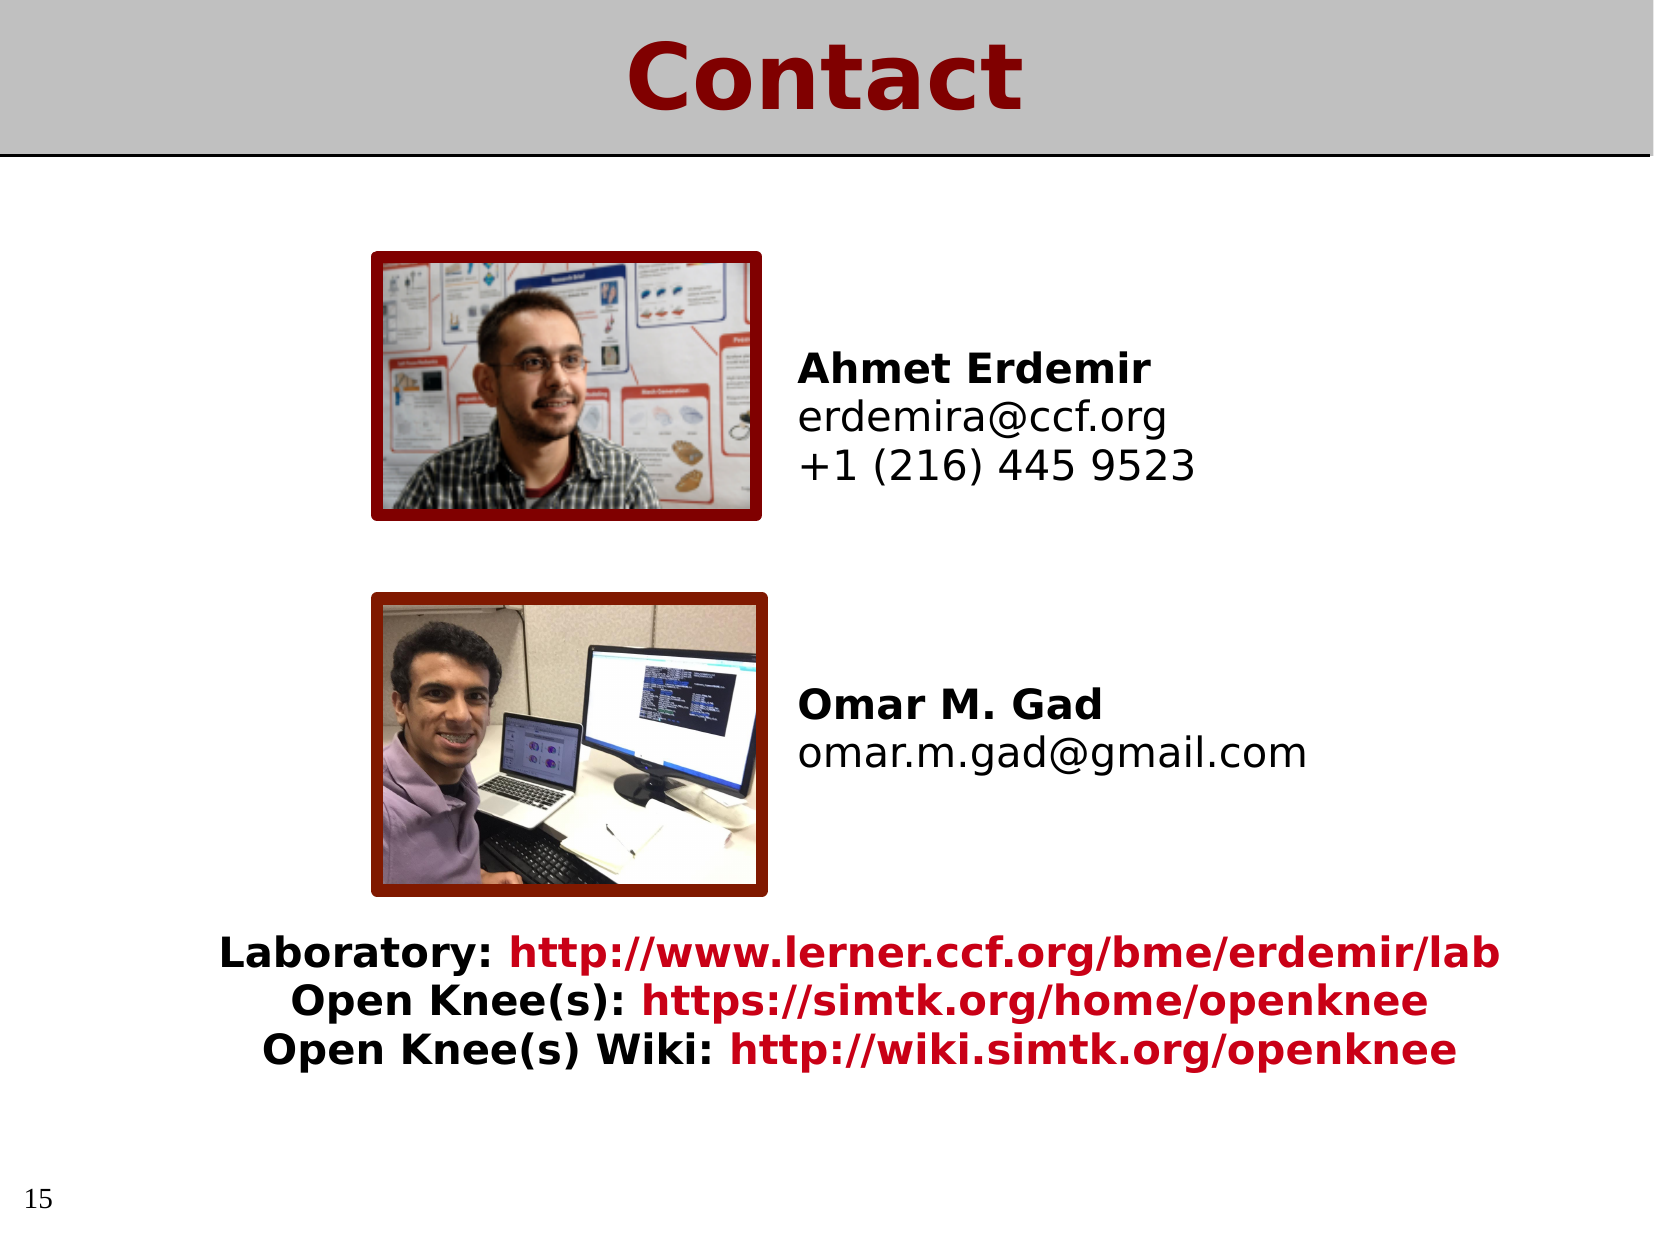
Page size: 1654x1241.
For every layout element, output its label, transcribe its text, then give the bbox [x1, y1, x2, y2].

picture [383, 604, 756, 885]
text_box Ahmet Erdemir erdemira@ccf.org +1 (216) 445 9523 [782, 337, 1212, 498]
text_box Omar M. Gad omar.m.gad@gmail.com [782, 673, 1324, 786]
text_box [0, 0, 1654, 156]
text_box Contact [0, 24, 1651, 132]
text_box Laboratory: http://www.lerner.ccf.org/bme/erdemir/lab Open Knee(s): https://simtk.org/home/openknee Open Knee(s) Wiki: http://wiki.simtk.org/openknee [203, 921, 1516, 1082]
picture [383, 262, 751, 510]
